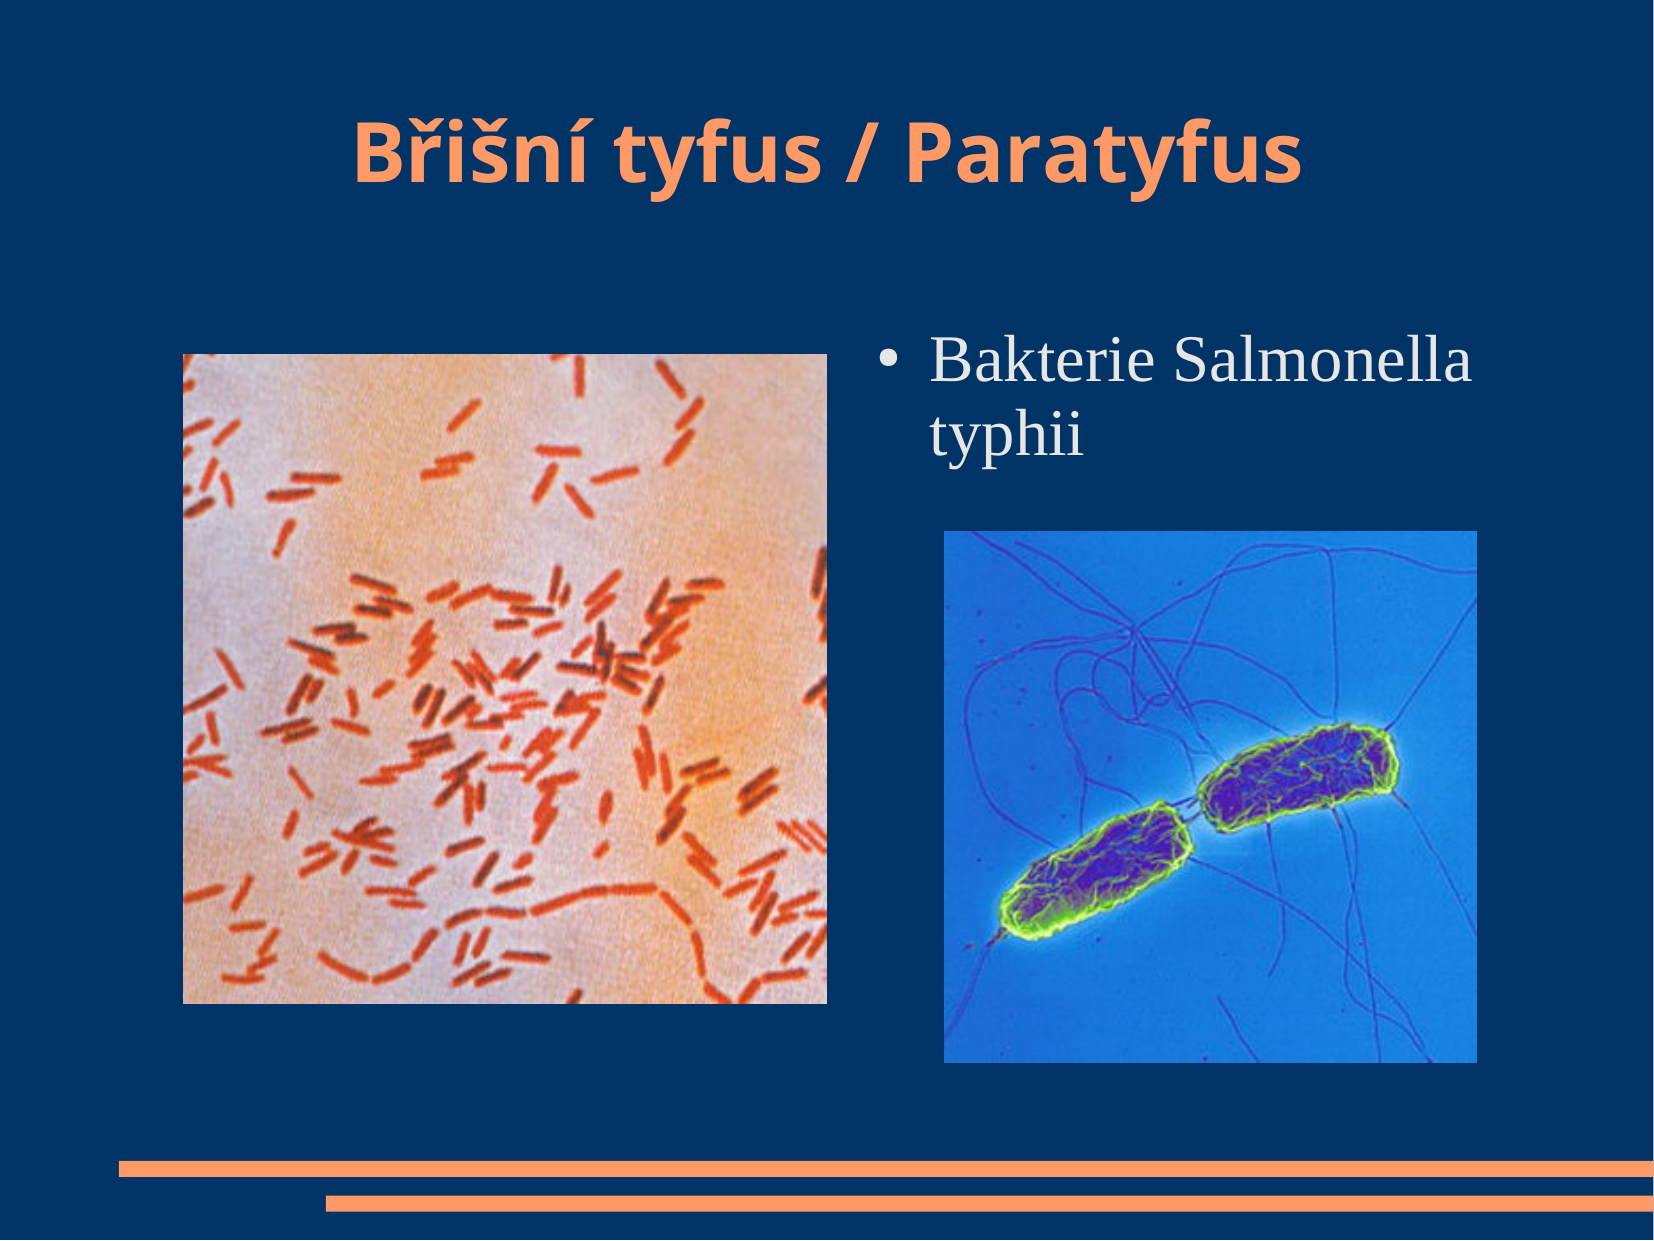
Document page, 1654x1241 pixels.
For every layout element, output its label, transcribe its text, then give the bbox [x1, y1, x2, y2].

title Břišní tyfus / Paratyfus [121, 46, 1534, 254]
list Bakterie Salmonella typhii [858, 322, 1562, 1118]
picture [183, 354, 827, 1004]
